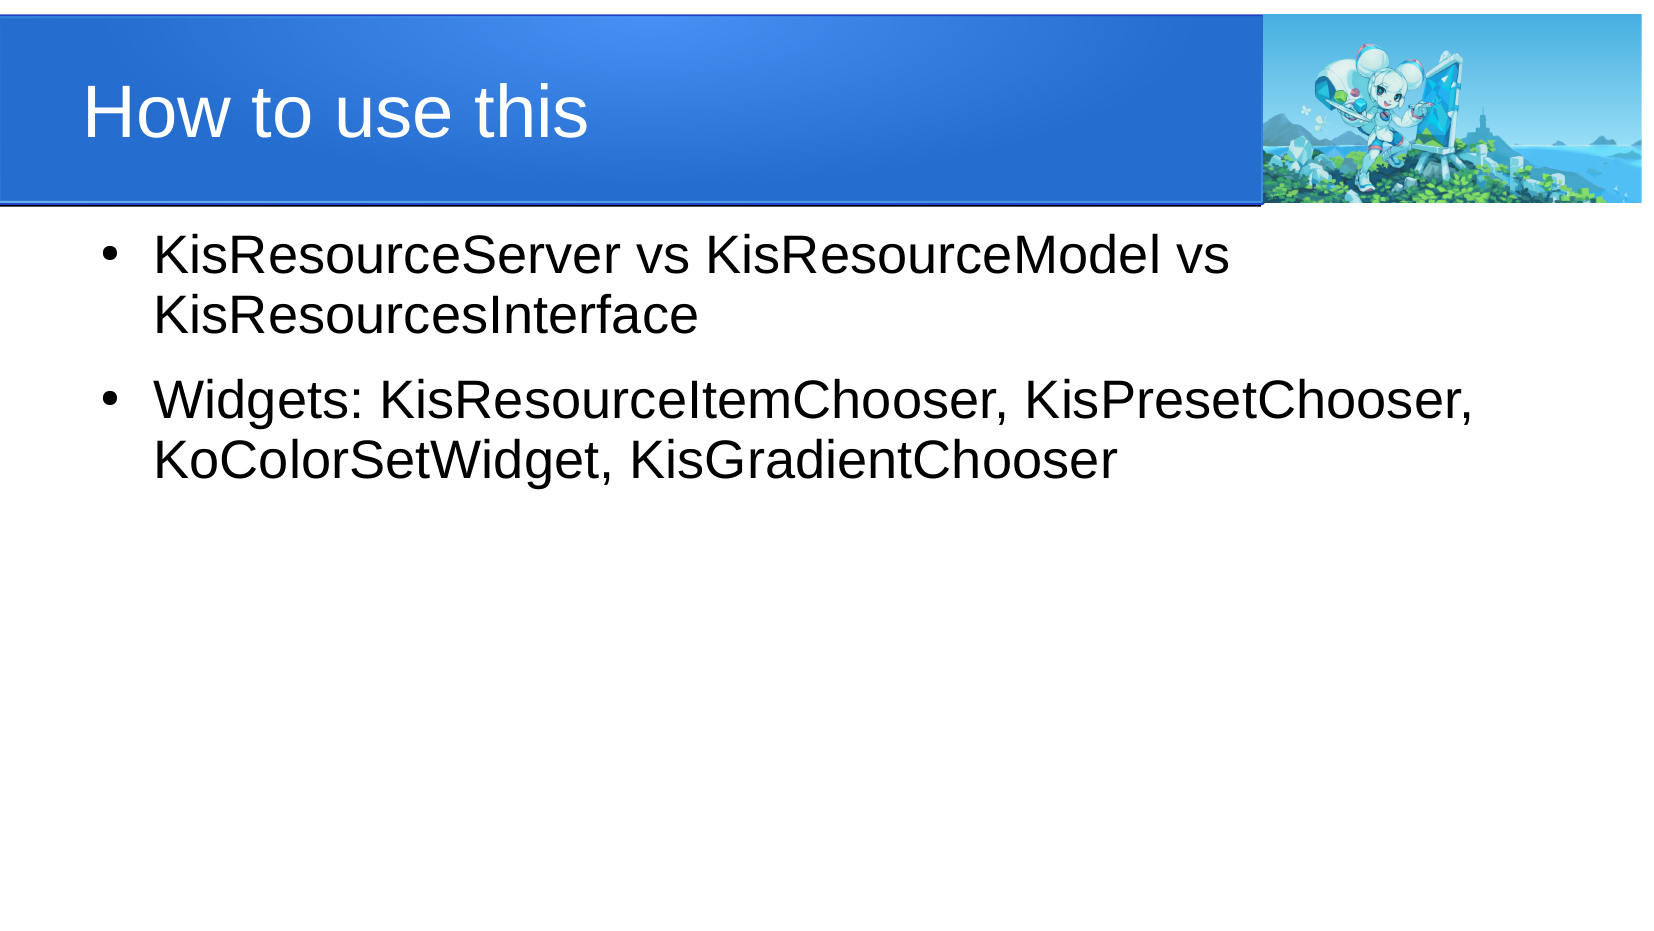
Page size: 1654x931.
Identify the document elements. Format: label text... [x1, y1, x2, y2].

picture [1263, 14, 1642, 203]
list KisResourceServer vs KisResourceModel vs KisResourcesInterface Widgets: KisResourceItemChooser, KisPresetChooser, KoColorSetWidget, KisGradientChooser [82, 224, 1571, 764]
title How to use this [82, 35, 1235, 189]
